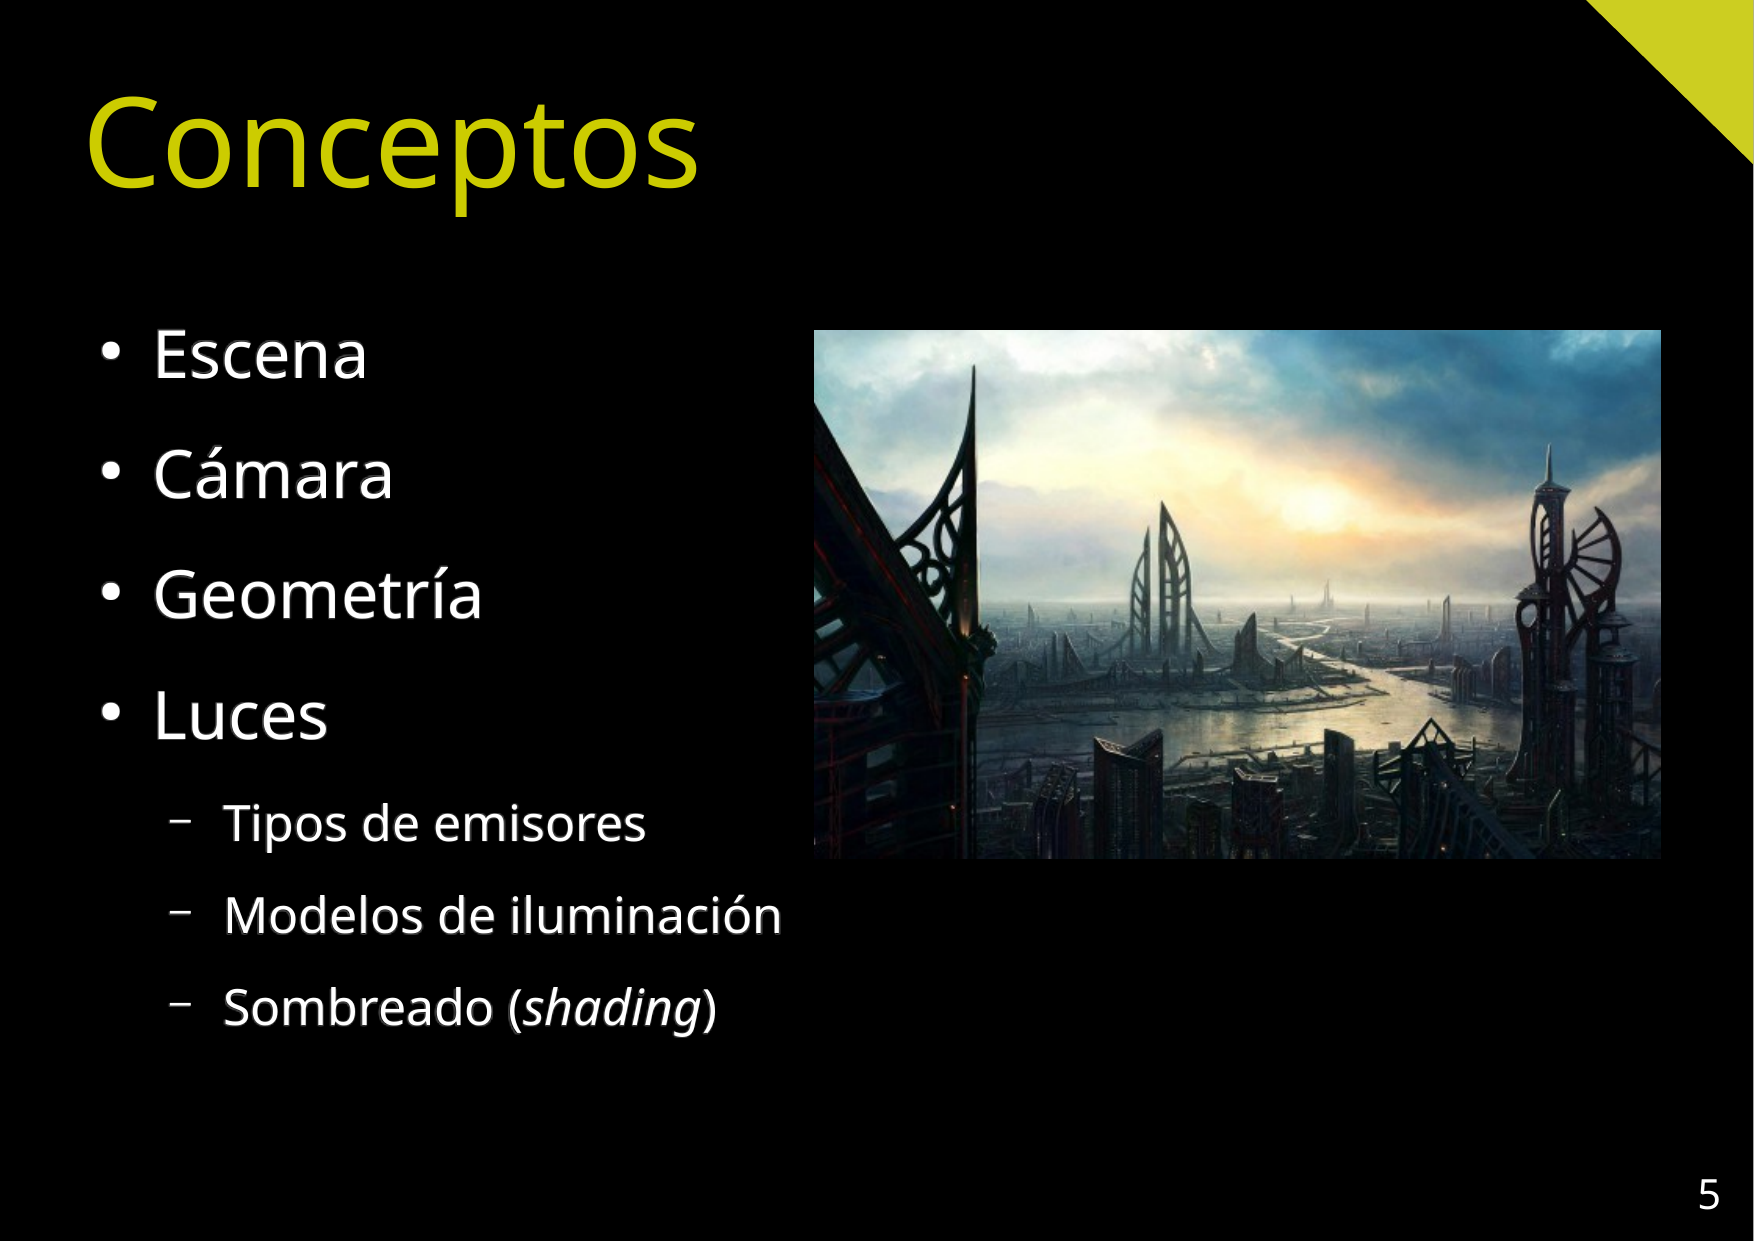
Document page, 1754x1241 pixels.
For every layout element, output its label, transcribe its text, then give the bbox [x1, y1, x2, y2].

picture [814, 330, 1661, 859]
list Escena Cámara Geometría Luces Tipos de emisores Modelos de iluminación Sombreado (shading) [81, 307, 1660, 1126]
title Conceptos [82, 35, 1661, 243]
